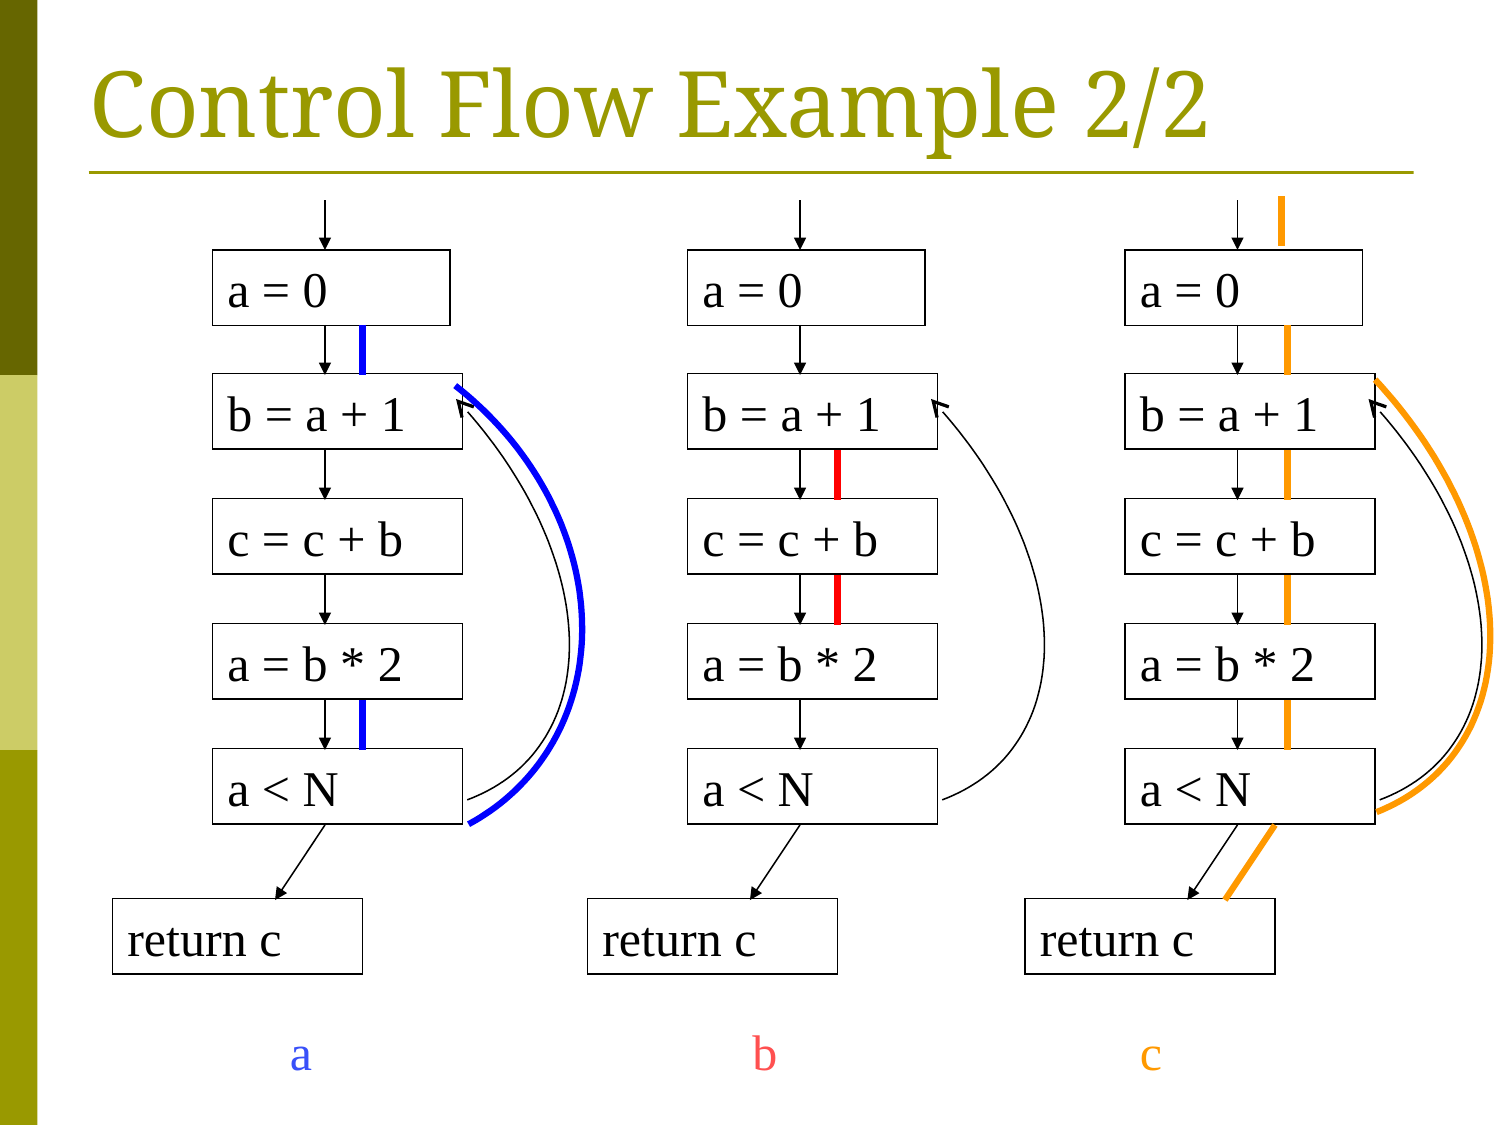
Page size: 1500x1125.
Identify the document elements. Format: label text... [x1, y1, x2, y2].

text_box a = b * 2 [212, 623, 463, 699]
text_box b = a + 1 [687, 373, 938, 449]
text_box a < N [687, 748, 938, 824]
text_box c = c + b [687, 498, 938, 574]
text_box return c [112, 898, 363, 974]
text_box return c [587, 898, 838, 974]
text_box a = 0 [212, 249, 451, 326]
text_box c [1125, 1012, 1201, 1088]
text_box b = a + 1 [212, 373, 463, 449]
text_box a [275, 1012, 351, 1088]
text_box b = a + 1 [1124, 373, 1375, 449]
text_box c = c + b [212, 498, 463, 574]
text_box a = b * 2 [687, 623, 938, 699]
title Control Flow Example 2/2 [75, 45, 1426, 173]
text_box a = 0 [687, 249, 925, 326]
text_box a < N [212, 748, 463, 824]
text_box a = b * 2 [1124, 623, 1375, 699]
text_box a < N [1124, 748, 1375, 824]
text_box return c [1024, 898, 1276, 974]
text_box c = c + b [1124, 498, 1375, 574]
text_box a = 0 [1125, 249, 1363, 326]
text_box b [737, 1012, 813, 1088]
